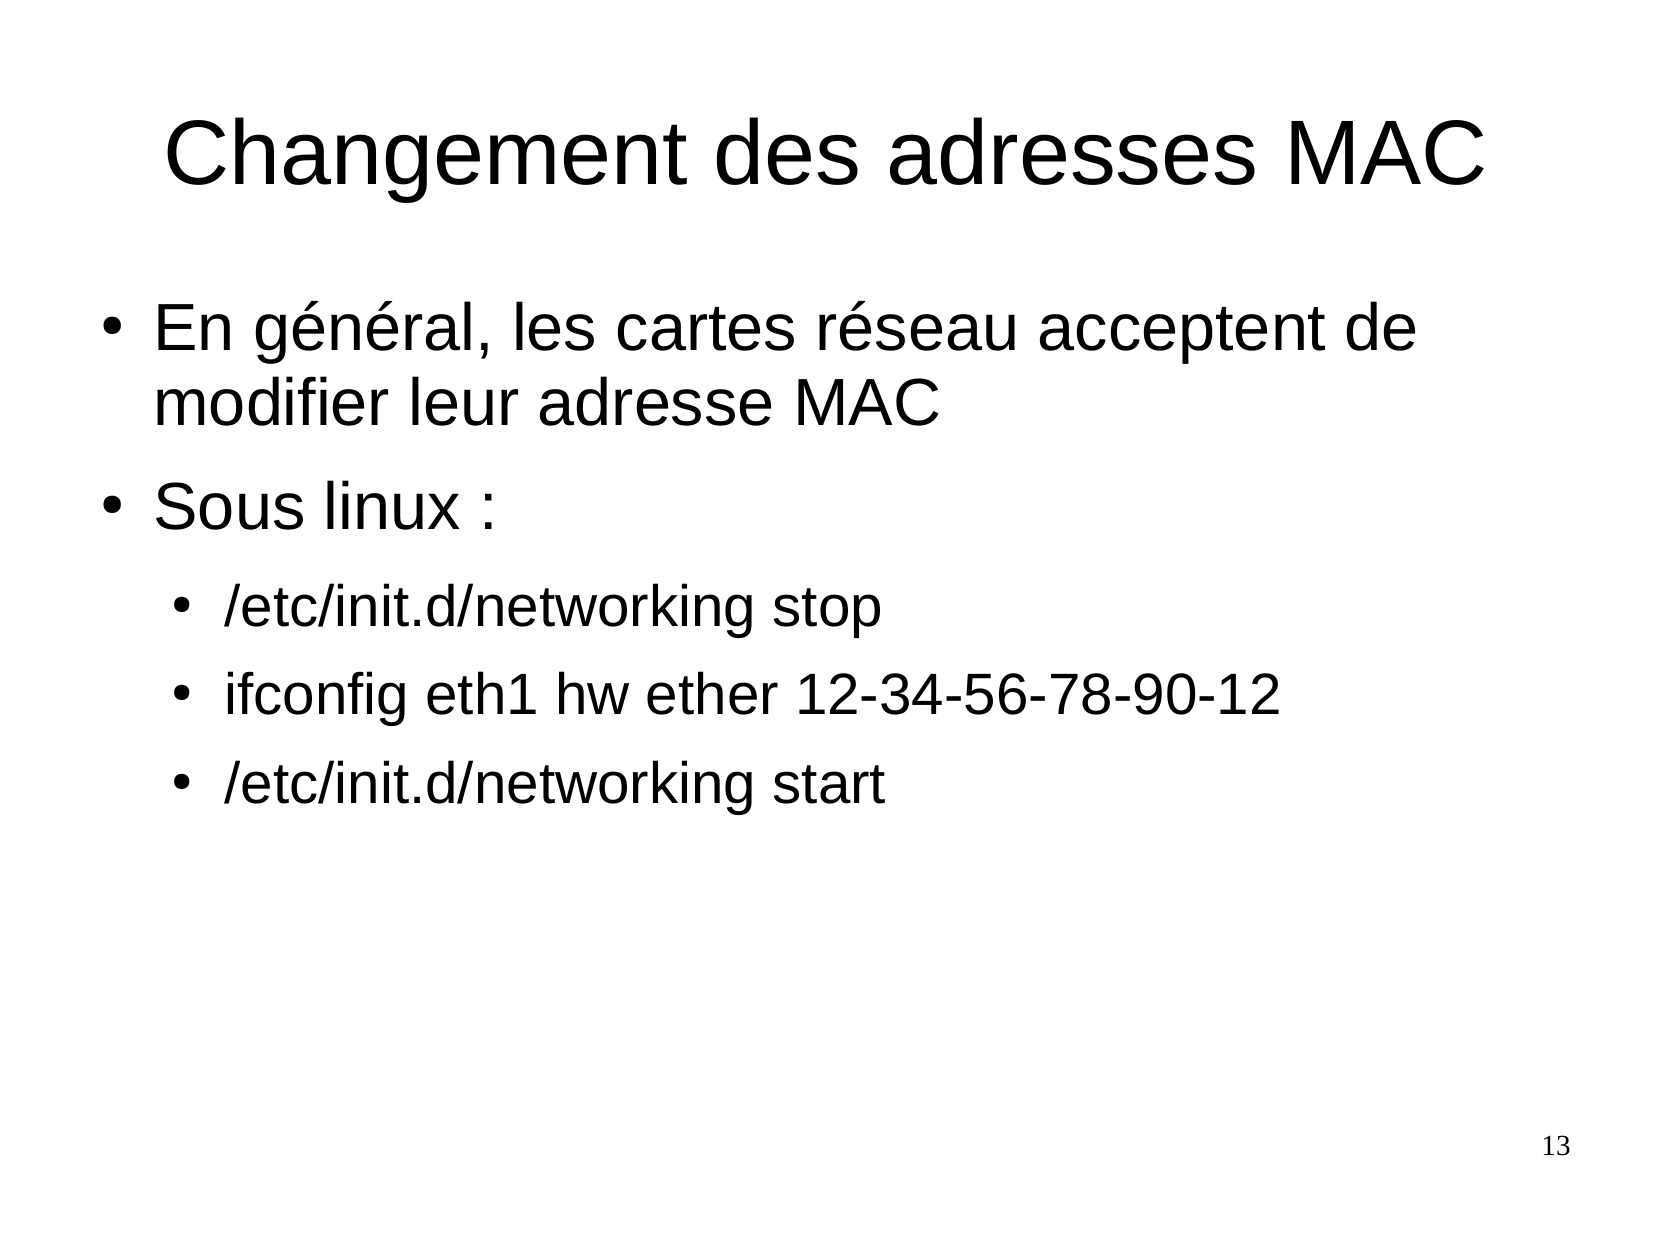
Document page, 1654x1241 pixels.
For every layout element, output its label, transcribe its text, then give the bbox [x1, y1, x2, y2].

list En général, les cartes réseau acceptent de modifier leur adresse MAC Sous linux : /etc/init.d/networking stop ifconfig eth1 hw ether 12-34-56-78-90-12 /etc/init.d/networking start [82, 290, 1571, 1094]
title Changement des adresses MAC [82, 56, 1571, 250]
